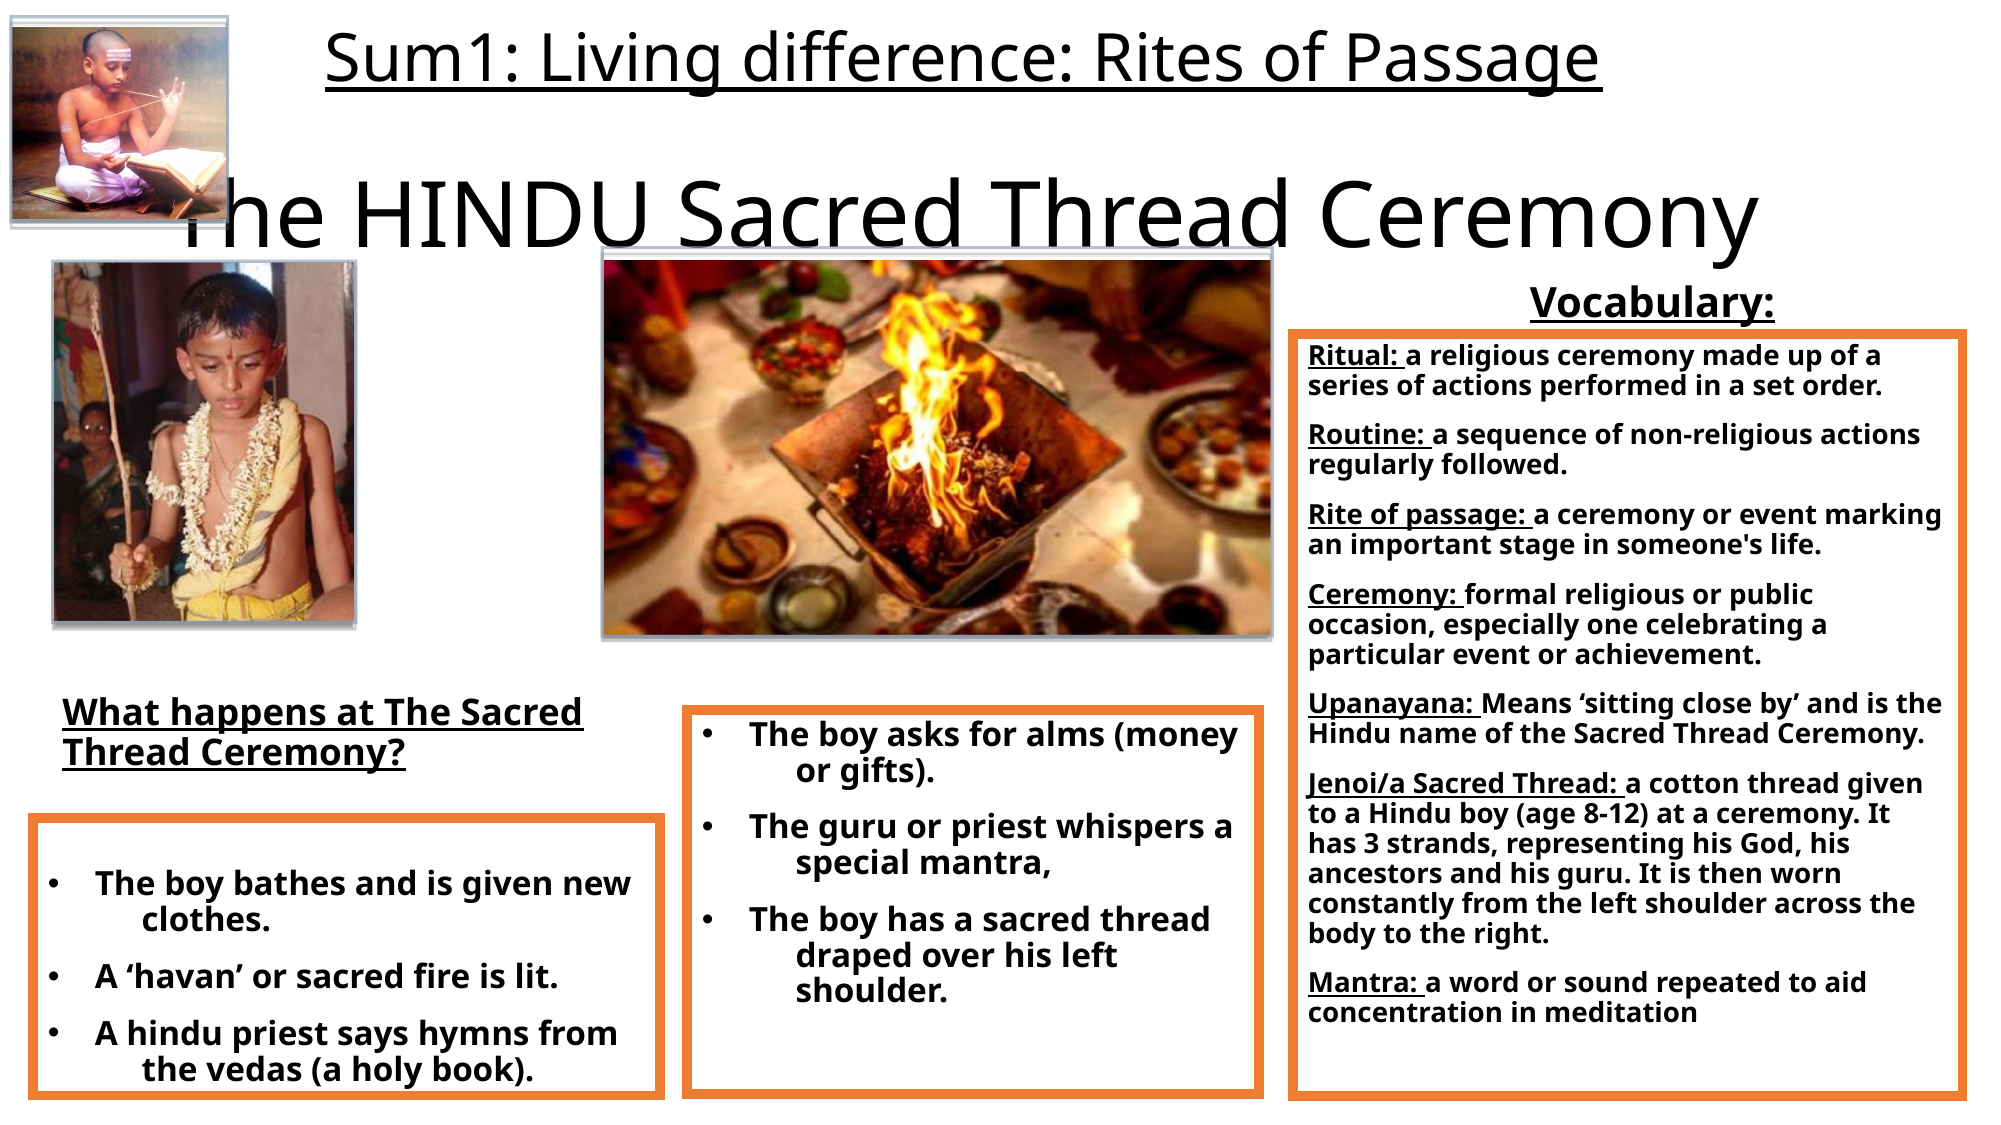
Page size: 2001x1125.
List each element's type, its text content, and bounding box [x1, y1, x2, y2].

list The boy bathes and is given new clothes. A ‘havan’ or sacred fire is lit. A hindu priest says hymns from the vedas (a holy book). [32, 818, 661, 1096]
picture [603, 249, 1271, 635]
picture [54, 262, 355, 621]
list Vocabulary: [1514, 239, 2000, 334]
list The boy asks for alms (money or gifts). The guru or priest whispers a special mantra, The boy has a sacred thread draped over his left shoulder. [686, 710, 1259, 1095]
title Sum1: Living difference: Rites of Passage The HINDU Sacred Thread Ceremony [151, 0, 1777, 302]
picture [12, 18, 227, 221]
list Ritual: a religious ceremony made up of a series of actions performed in a set order. Routine: a sequence of non-religious actions regularly followed. Rite of passage: a ceremony or event marking an important stage in someone's life. Ceremony: formal religious or public occasion, especially one celebrating a particular event or achievement. Upanayana: Means ‘sitting close by’ and is the Hindu name of the Sacred Thread Ceremony. Jenoi/a Sacred Thread: a cotton thread given to a Hindu boy (age 8-12) at a ceremony. It has 3 strands, representing his God, his ancestors and his guru. It is then worn constantly from the left shoulder across the body to the right. Mantra: a word or sound repeated to aid concentration in meditation [1292, 333, 1963, 1096]
list What happens at The Sacred Thread Ceremony? [47, 685, 653, 781]
